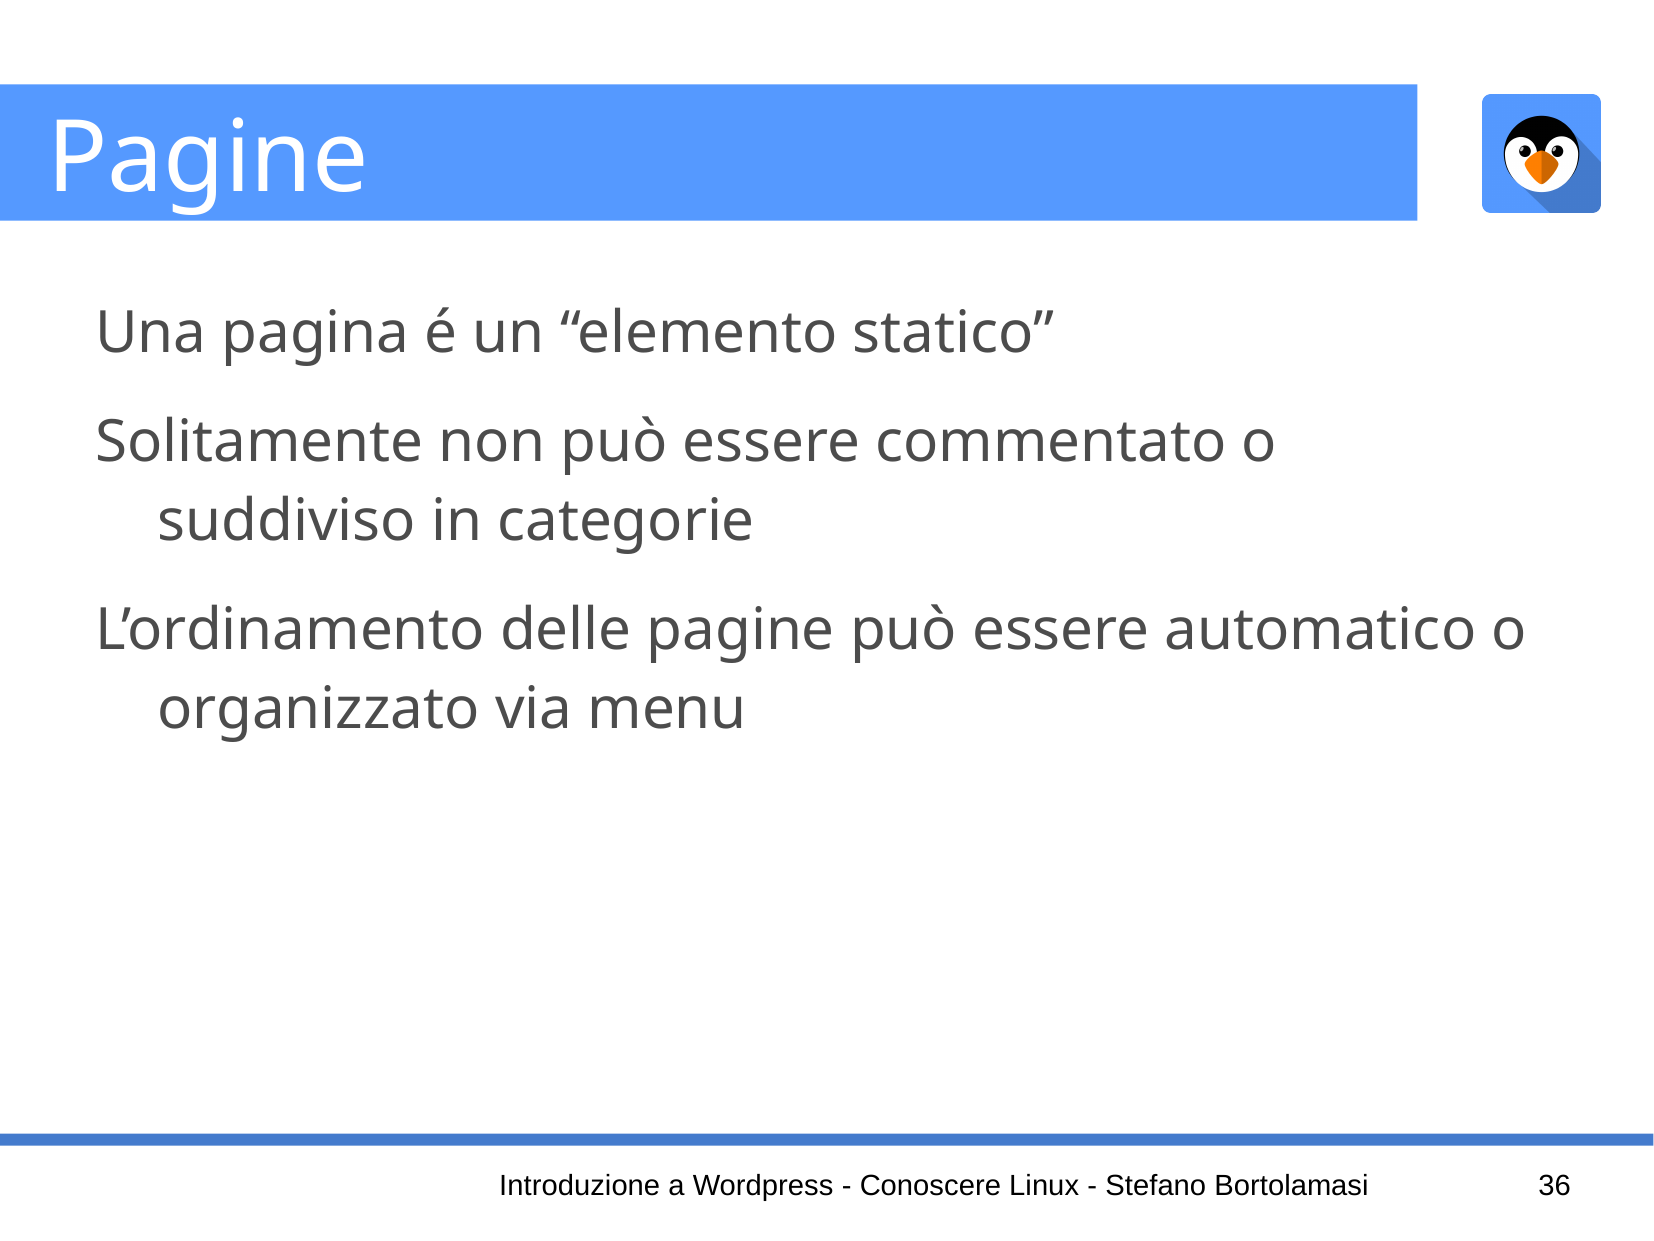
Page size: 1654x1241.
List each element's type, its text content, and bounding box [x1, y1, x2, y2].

list Una pagina é un “elemento statico” Solitamente non può essere commentato o suddiviso in categorie L’ordinamento delle pagine può essere automatico o organizzato via menu [82, 290, 1538, 1010]
picture [1482, 94, 1601, 213]
title Pagine [0, 91, 1418, 214]
